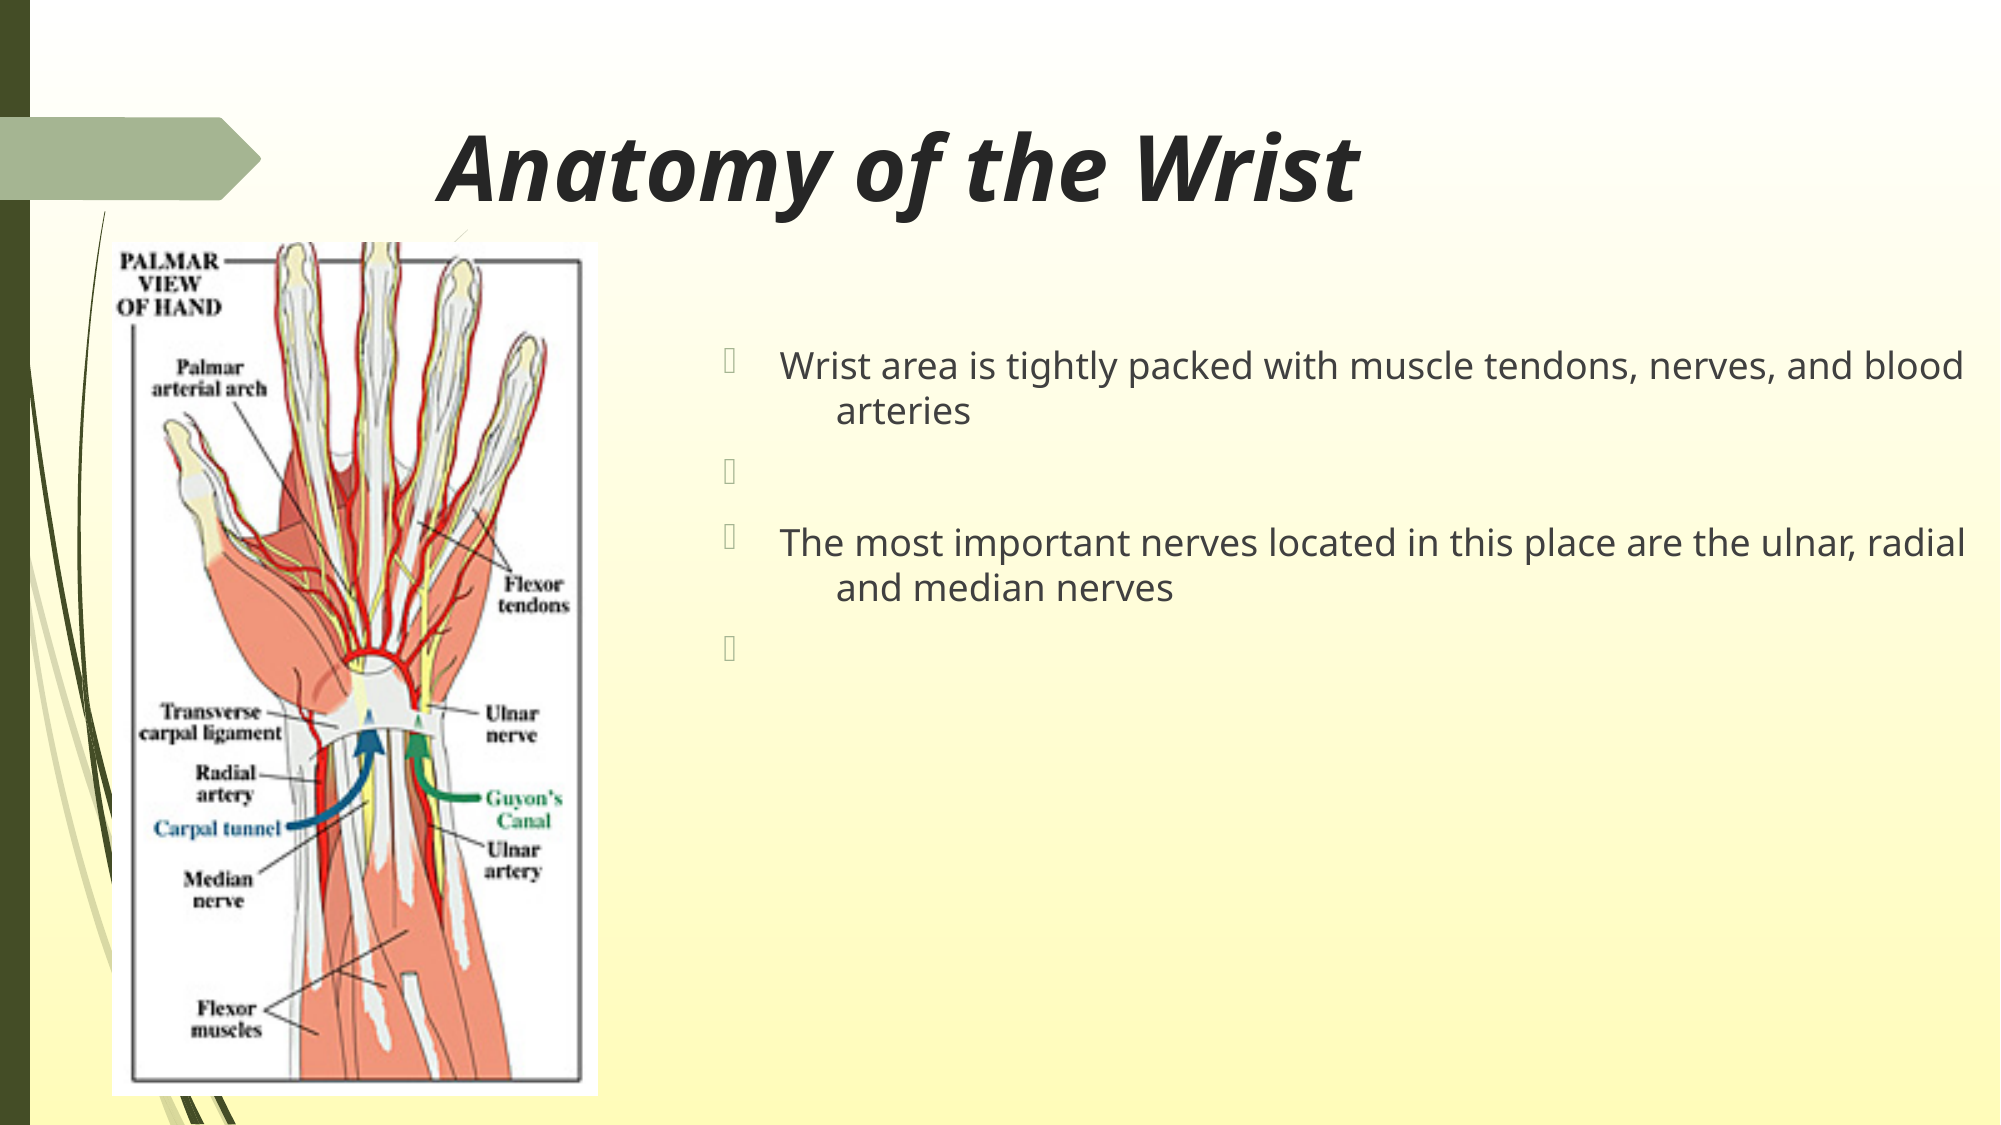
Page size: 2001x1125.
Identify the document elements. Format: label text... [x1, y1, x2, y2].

picture [112, 242, 598, 1096]
list Wrist area is tightly packed with muscle tendons, nerves, and blood arteries The most important nerves located in this place are the ulnar, radial and median nerves [708, 334, 2000, 955]
title Anatomy of the Wrist [425, 102, 1888, 313]
